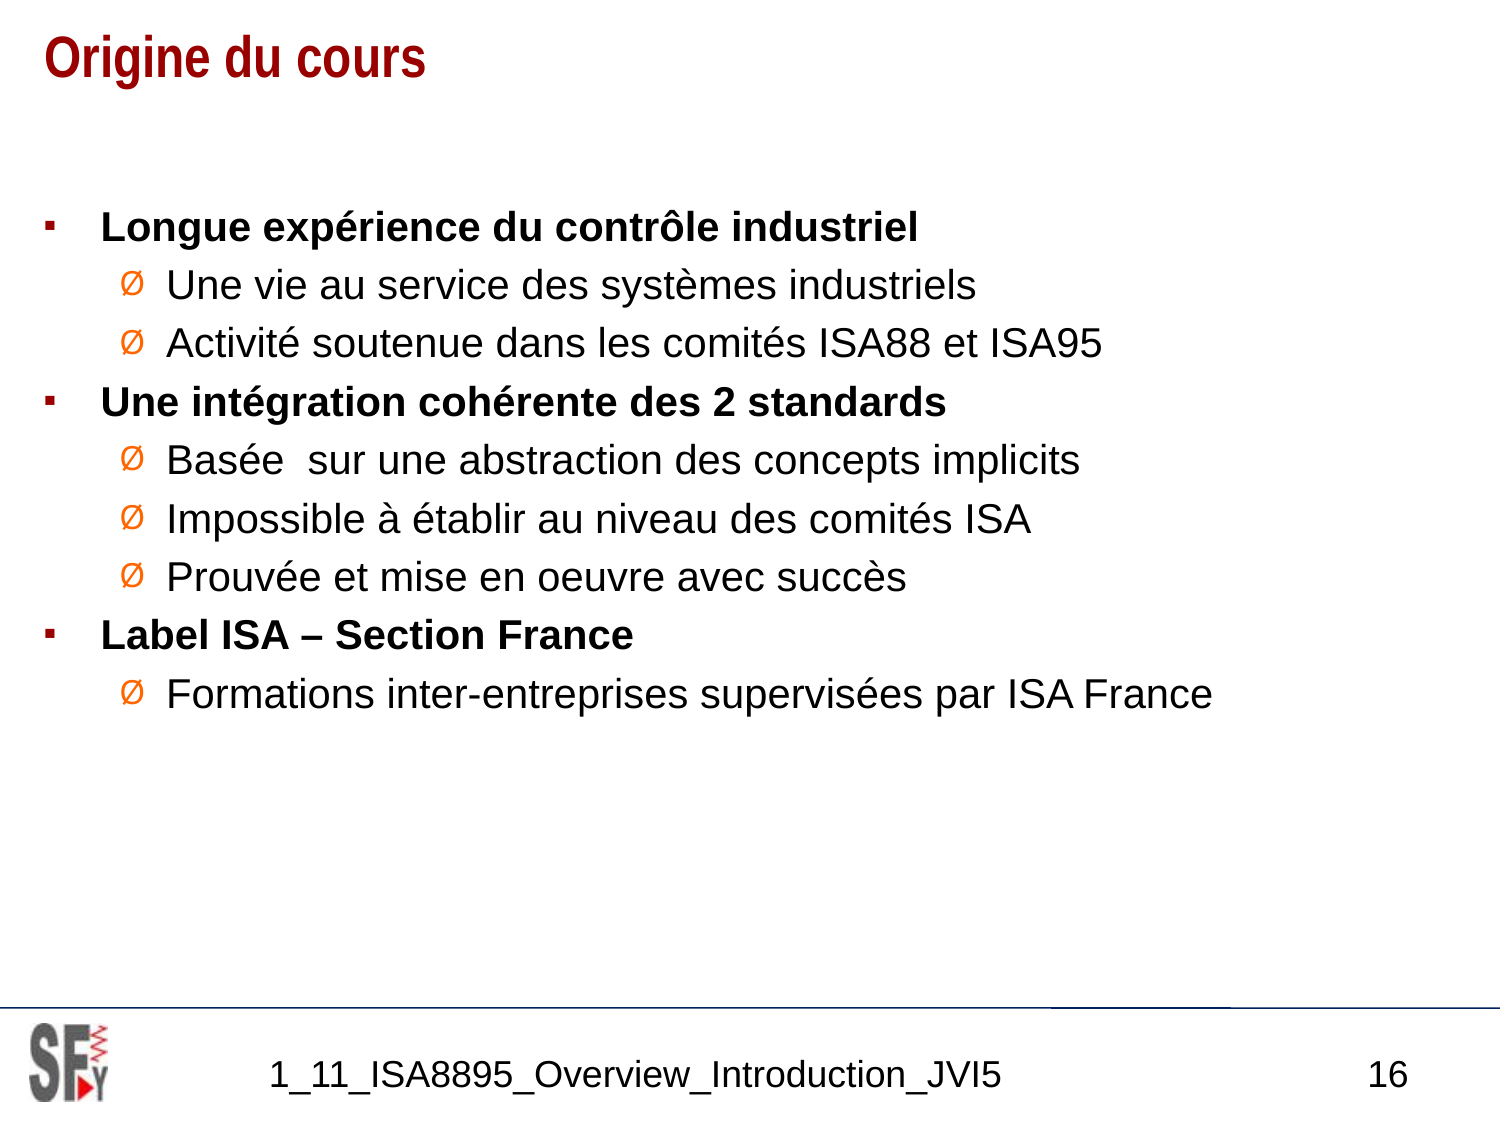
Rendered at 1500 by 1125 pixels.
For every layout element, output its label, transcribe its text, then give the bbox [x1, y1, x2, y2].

picture [29, 1023, 108, 1102]
list Longue expérience du contrôle industriel Une vie au service des systèmes industriels Activité soutenue dans les comités ISA88 et ISA95 Une intégration cohérente des 2 standards Basée sur une abstraction des concepts implicits Impossible à établir au niveau des comités ISA Prouvée et mise en oeuvre avec succès Label ISA – Section France Formations inter-entreprises supervisées par ISA France [29, 184, 1471, 988]
slide_number <numéro> [1352, 1034, 1490, 1103]
title Origine du cours [29, 12, 1471, 138]
footer 1_11_ISA8895_Overview_Introduction_JVI5 [253, 1034, 1336, 1103]
